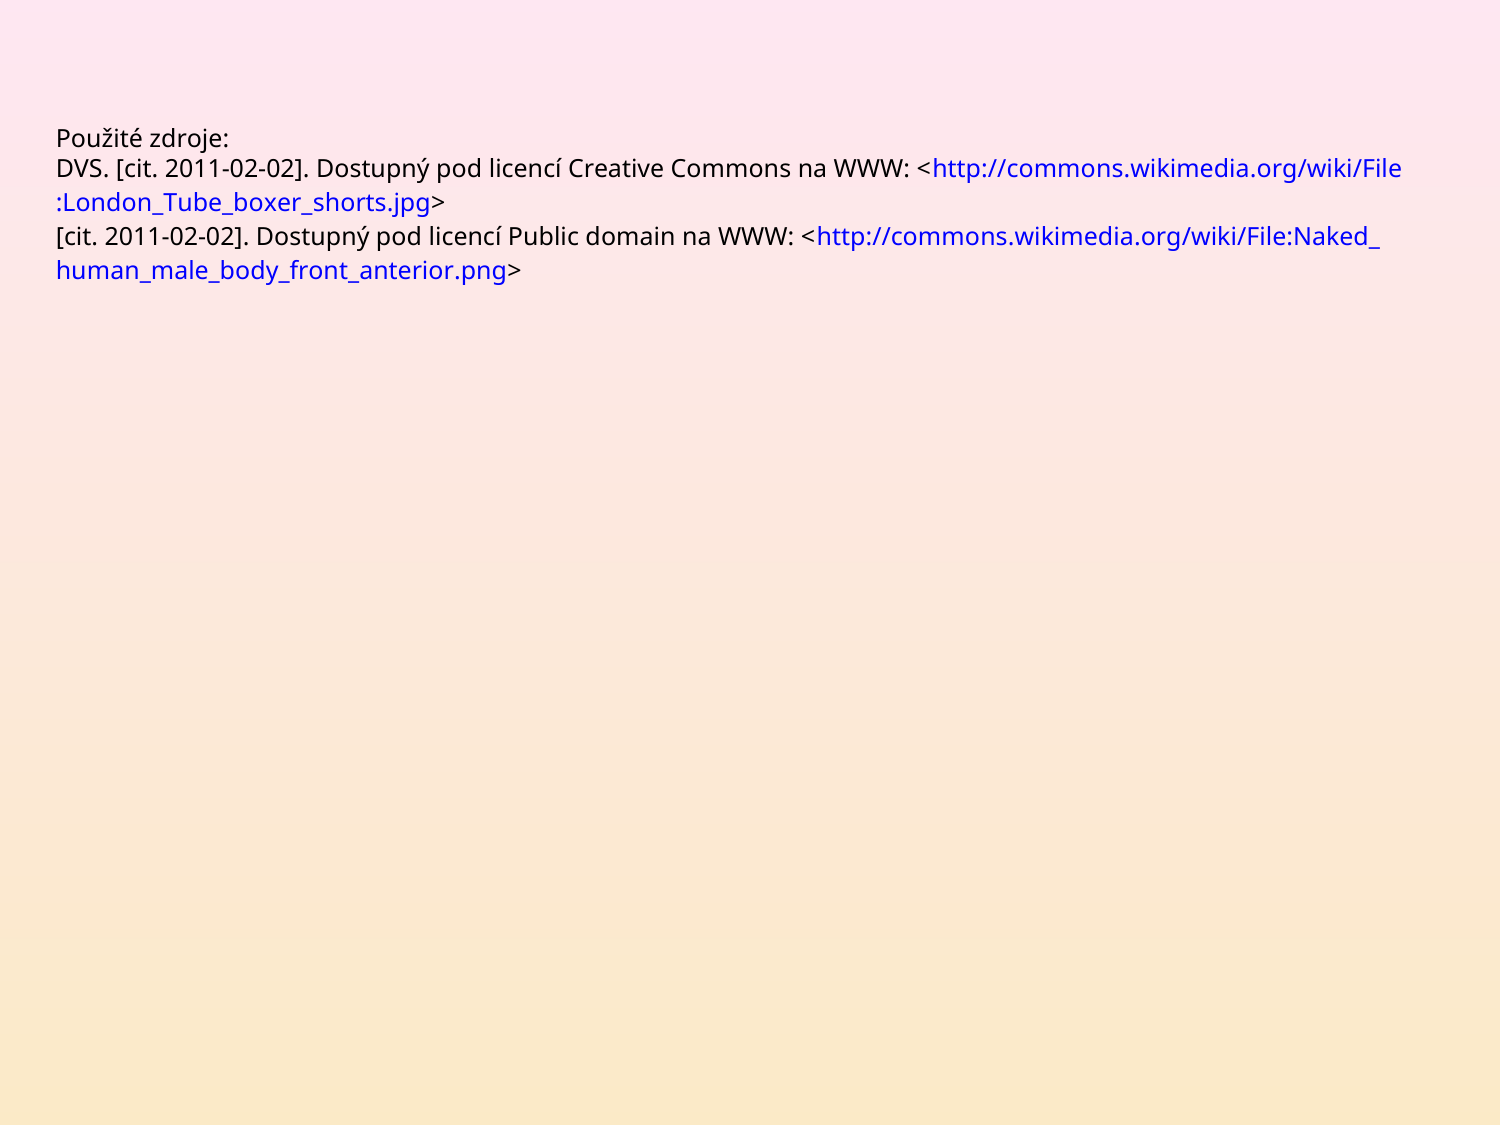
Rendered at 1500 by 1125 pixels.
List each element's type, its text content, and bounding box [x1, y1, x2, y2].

text_box Použité zdroje: DVS. [cit. 2011-02-02]. Dostupný pod licencí Creative Commons na WWW: <http://commons.wikimedia.org/wiki/File:London_Tube_boxer_shorts.jpg> [cit. 2011-02-02]. Dostupný pod licencí Public domain na WWW: <http://commons.wikimedia.org/wiki/File:Naked_human_male_body_front_anterior.png> [41, 114, 1453, 297]
